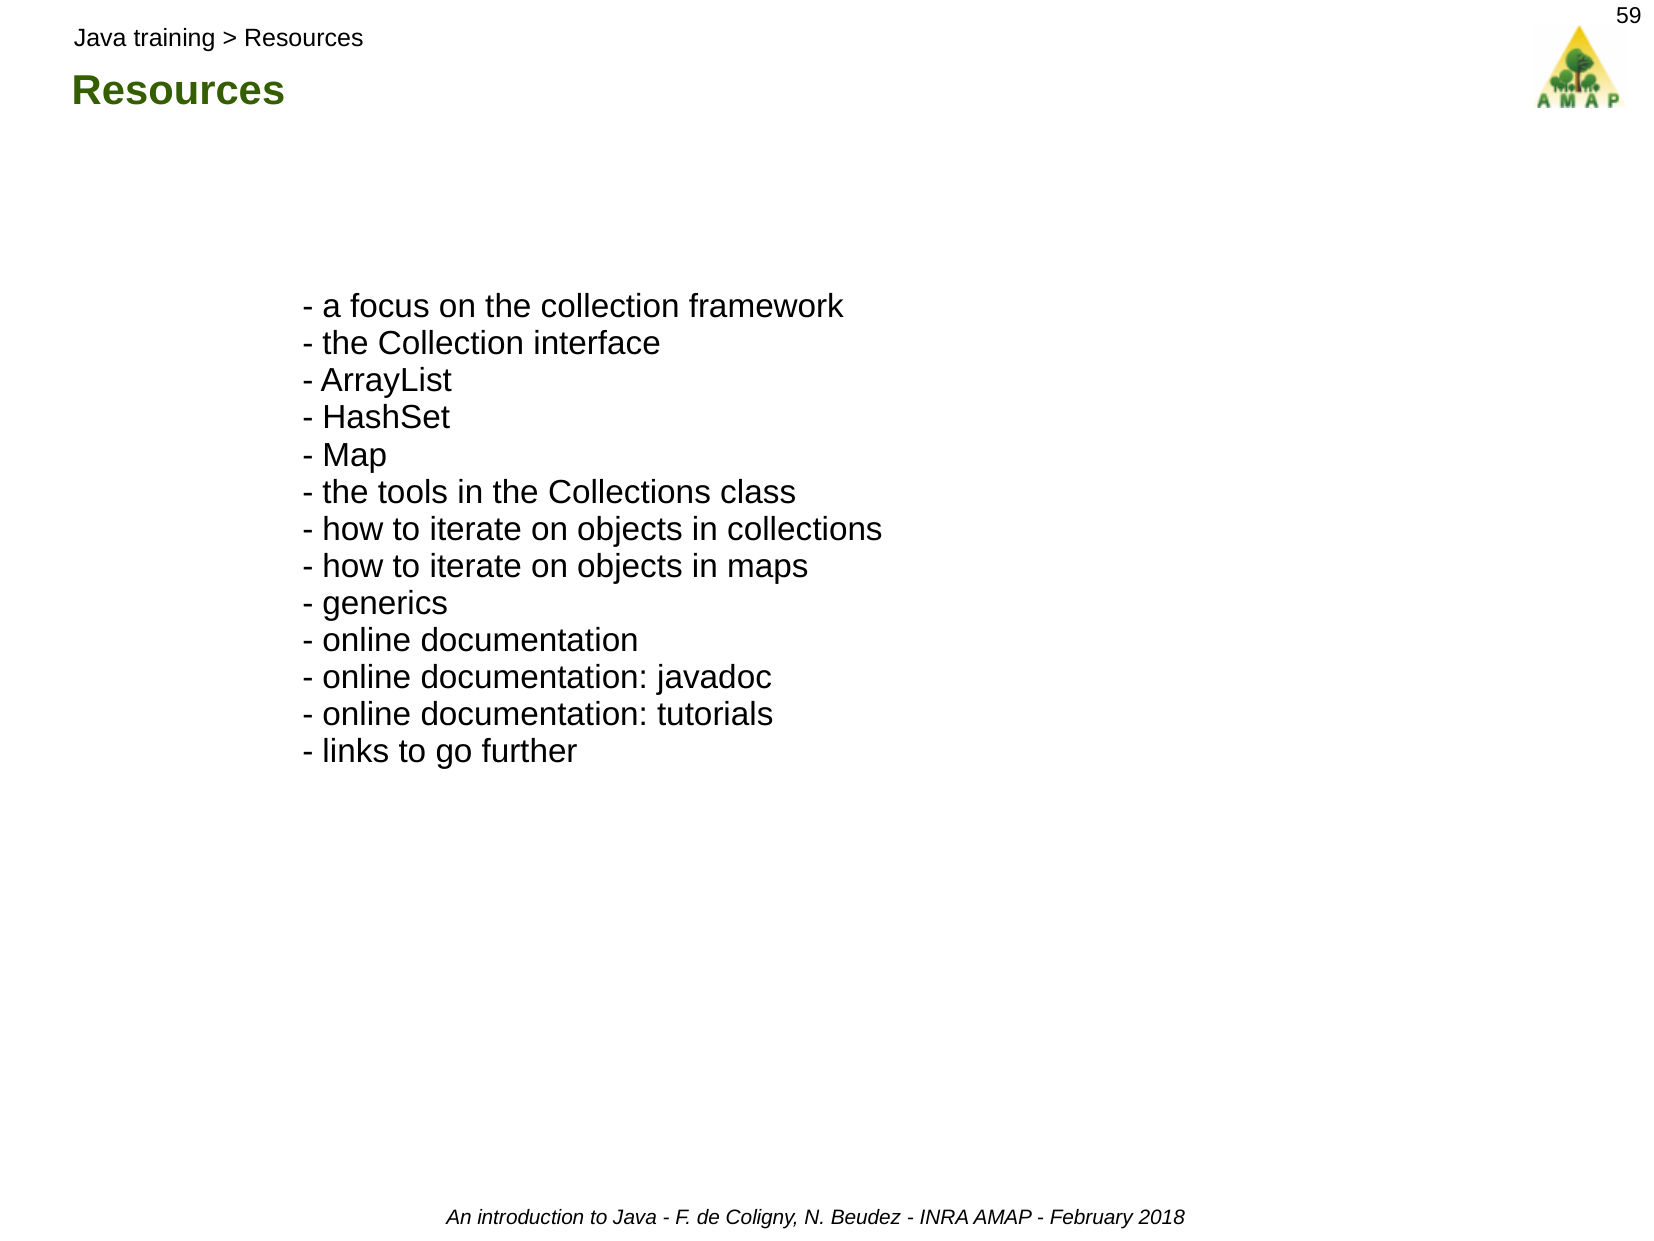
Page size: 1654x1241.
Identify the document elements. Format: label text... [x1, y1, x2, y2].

picture [1533, 25, 1627, 108]
text_box Resources [56, 59, 1513, 121]
text_box Java training > Resources [59, 16, 1004, 60]
text_box - a focus on the collection framework - the Collection interface - ArrayList - HashSet - Map - the tools in the Collections class - how to iterate on objects in collections - how to iterate on objects in maps - generics - online documentation - online documentation: javadoc - online documentation: tutorials - links to go further [287, 280, 1081, 858]
